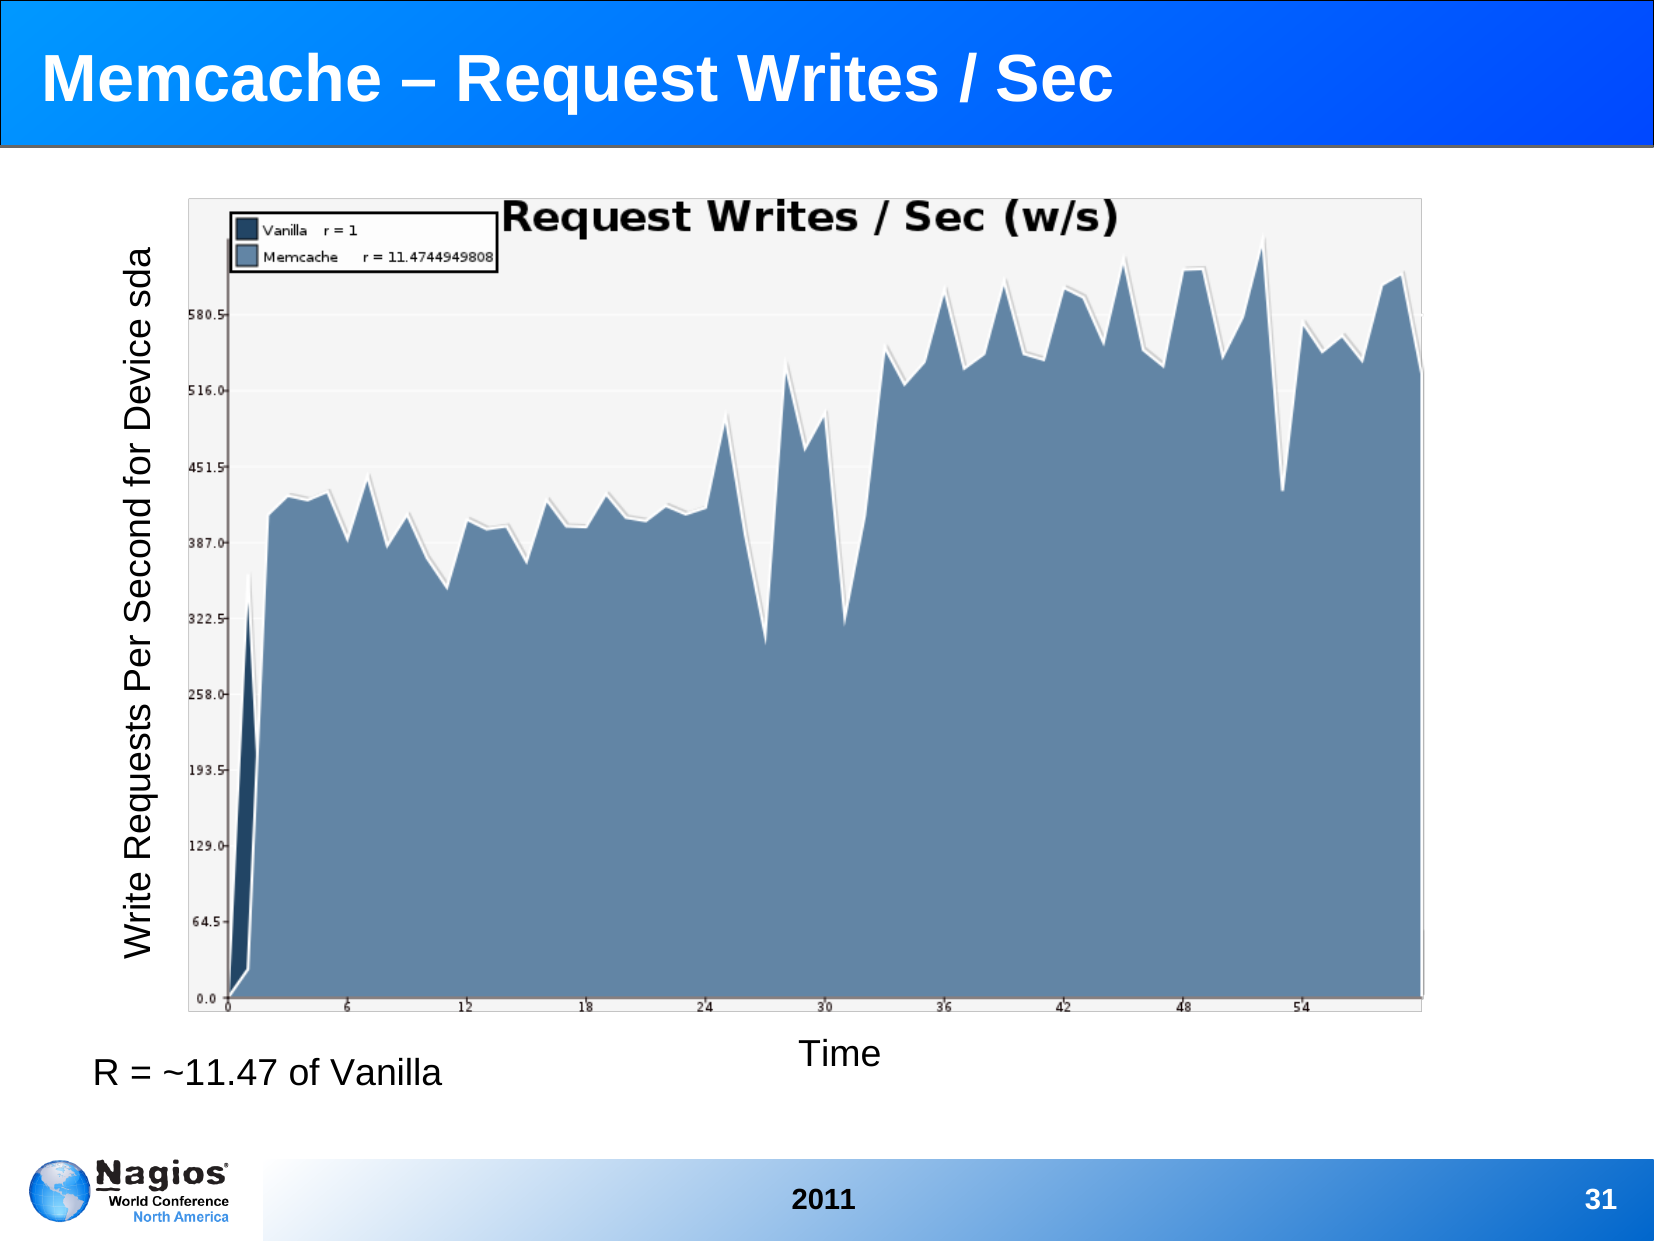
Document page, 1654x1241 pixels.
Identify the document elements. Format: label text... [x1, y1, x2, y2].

picture [175, 185, 1436, 1026]
text_box R = ~11.47 of Vanilla [77, 1044, 583, 1102]
title Memcache – Request Writes / Sec [41, 29, 1404, 127]
picture [29, 1159, 229, 1235]
text_box Time [783, 1026, 897, 1082]
text_box Write Requests Per Second for Device sda [108, 233, 166, 975]
